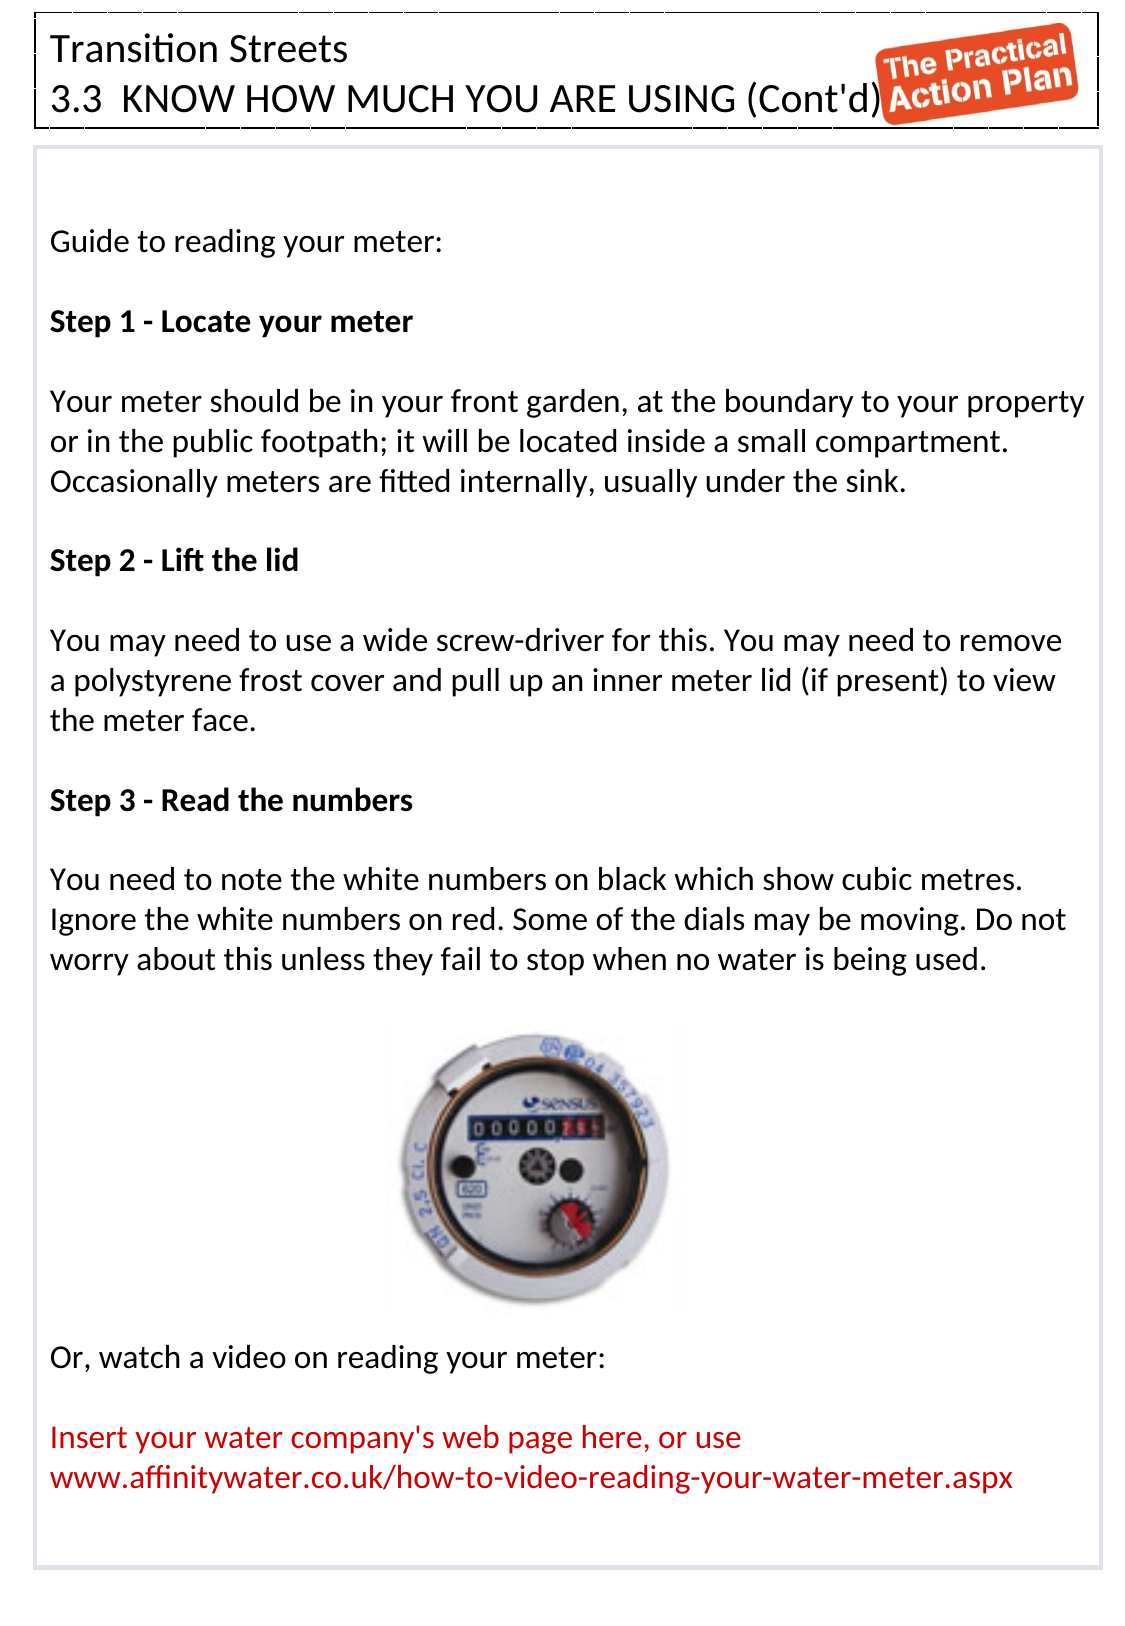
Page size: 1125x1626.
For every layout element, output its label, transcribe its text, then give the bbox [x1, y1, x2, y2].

picture [385, 1025, 686, 1315]
text_box Guide to reading your meter: Step 1 - Locate your meter Your meter should be in your front garden, at the boundary to your property or in the public footpath; it will be located inside a small compartment. Occasionally meters are fitted internally, usually under the sink. Step 2 - Lift the lid You may need to use a wide screw-driver for this. You may need to remove a polystyrene frost cover and pull up an inner meter lid (if present) to view the meter face. Step 3 - Read the numbers You need to note the white numbers on black which show cubic metres. Ignore the white numbers on red. Some of the dials may be moving. Do not worry about this unless they fail to stop when no water is being used. Or, watch a video on reading your meter: Insert your water company's web page here, or use www.affinitywater.co.uk/how-to-video-reading-your-water-meter.aspx [35, 147, 1101, 1568]
text_box Transition Streets 3.3 KNOW HOW MUCH YOU ARE USING (Cont'd) [35, 12, 1099, 129]
